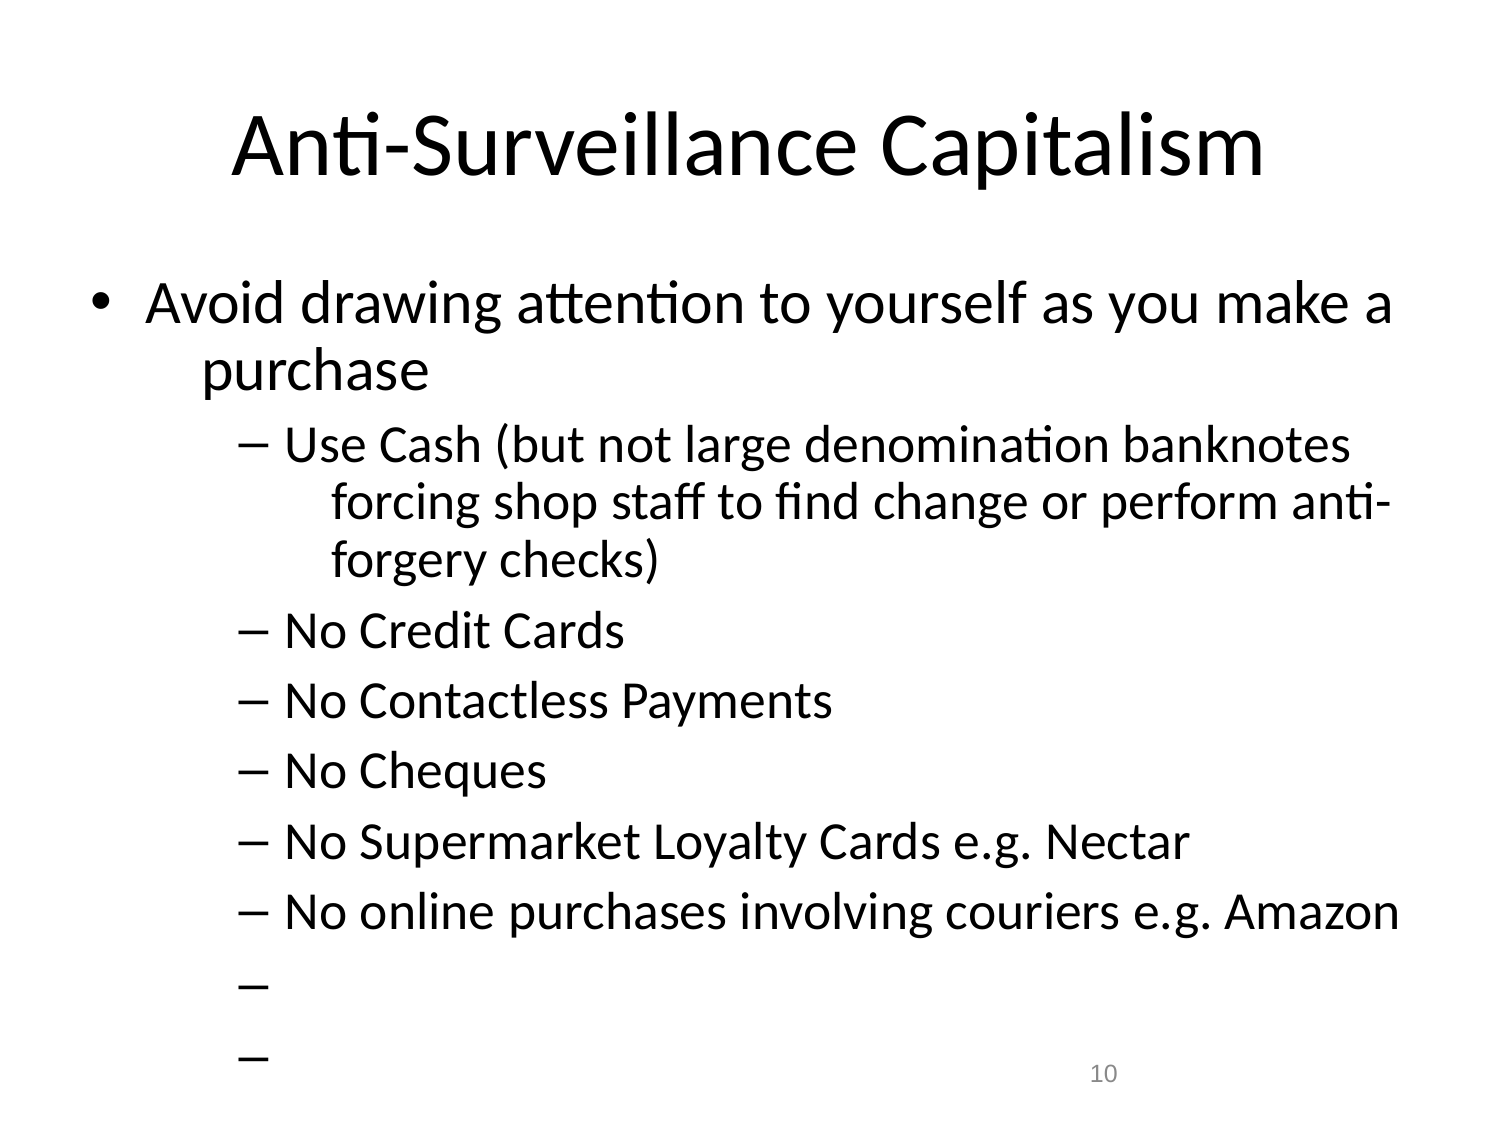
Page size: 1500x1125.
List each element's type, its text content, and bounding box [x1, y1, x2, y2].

title Anti-Surveillance Capitalism [75, 45, 1426, 233]
text_box 4 [1074, 1042, 1426, 1103]
list Avoid drawing attention to yourself as you make a purchase Use Cash (but not large denomination banknotes forcing shop staff to find change or perform anti-forgery checks) No Credit Cards No Contactless Payments No Cheques No Supermarket Loyalty Cards e.g. Nectar No online purchases involving couriers e.g. Amazon [75, 262, 1426, 1005]
